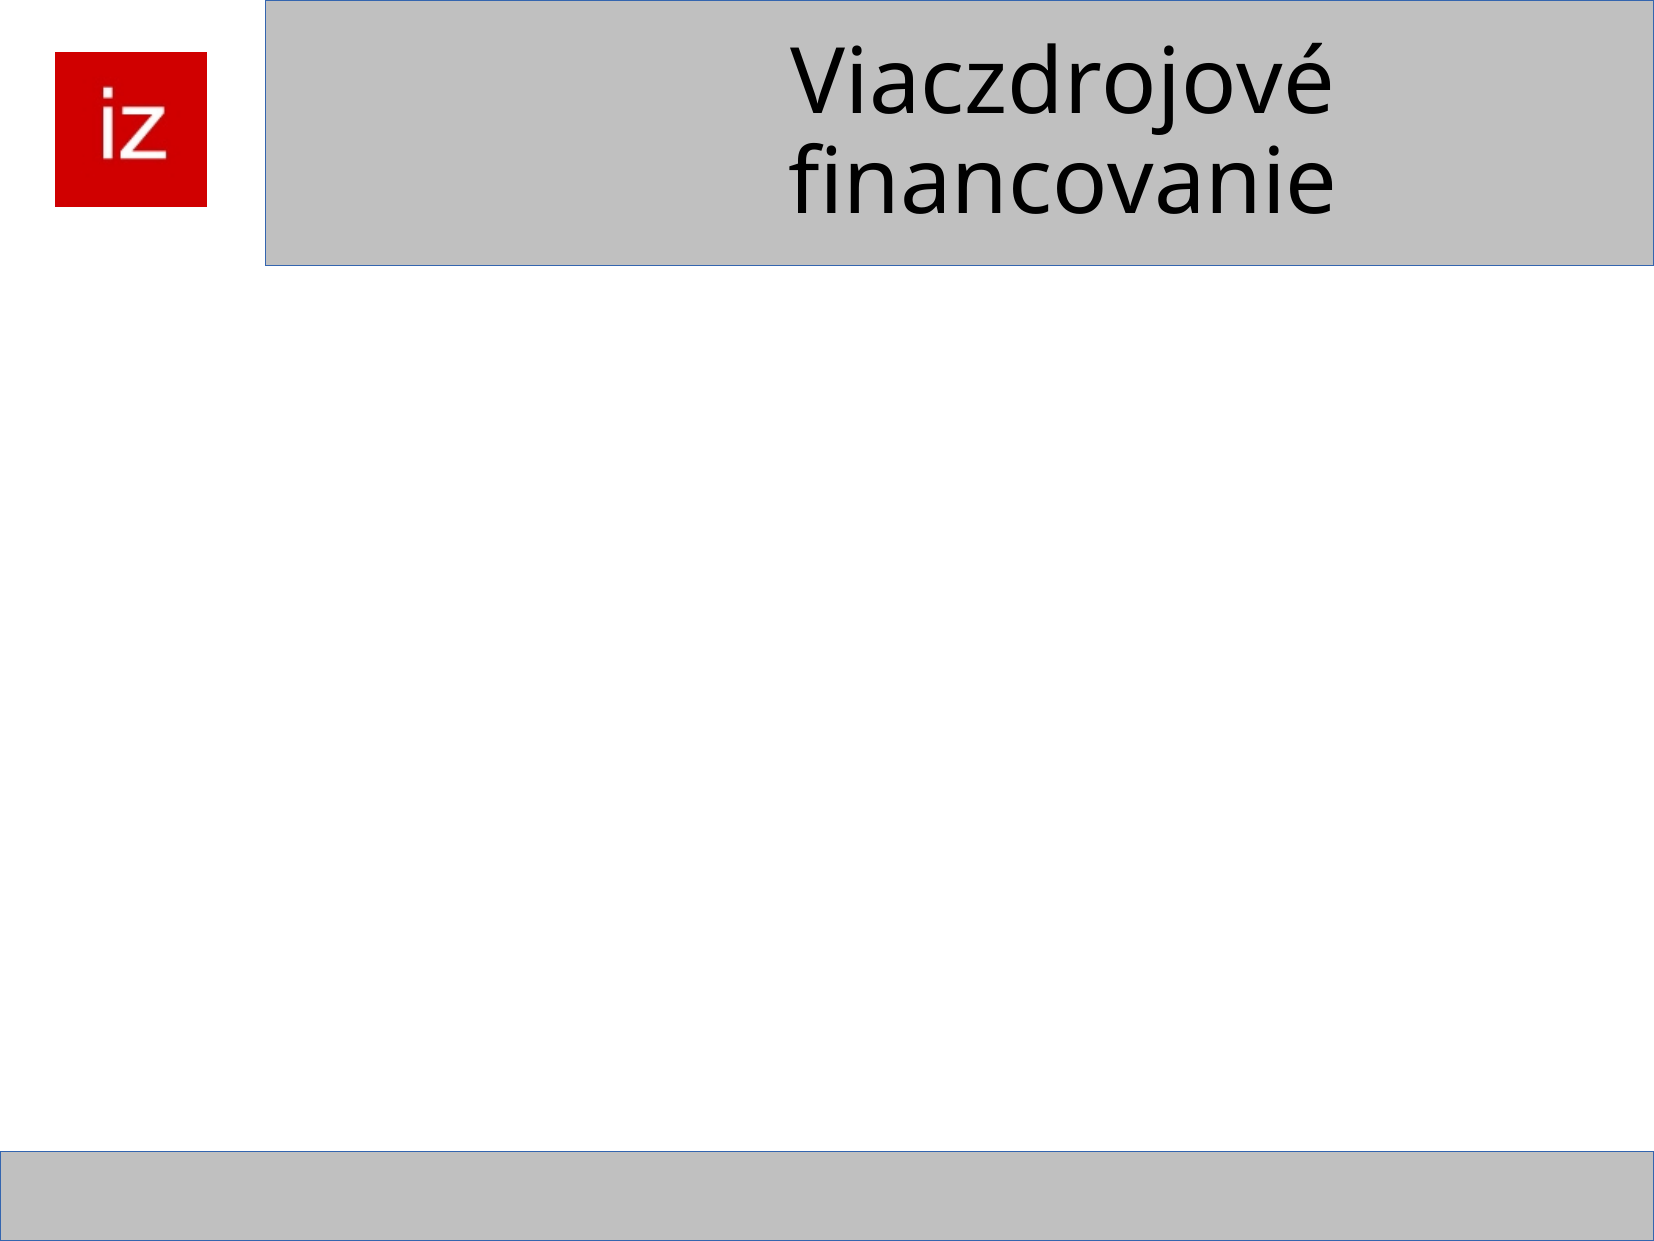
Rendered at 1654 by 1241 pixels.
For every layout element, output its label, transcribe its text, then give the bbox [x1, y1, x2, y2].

picture [55, 52, 207, 207]
title Viaczdrojové financovanie [561, 29, 1565, 237]
